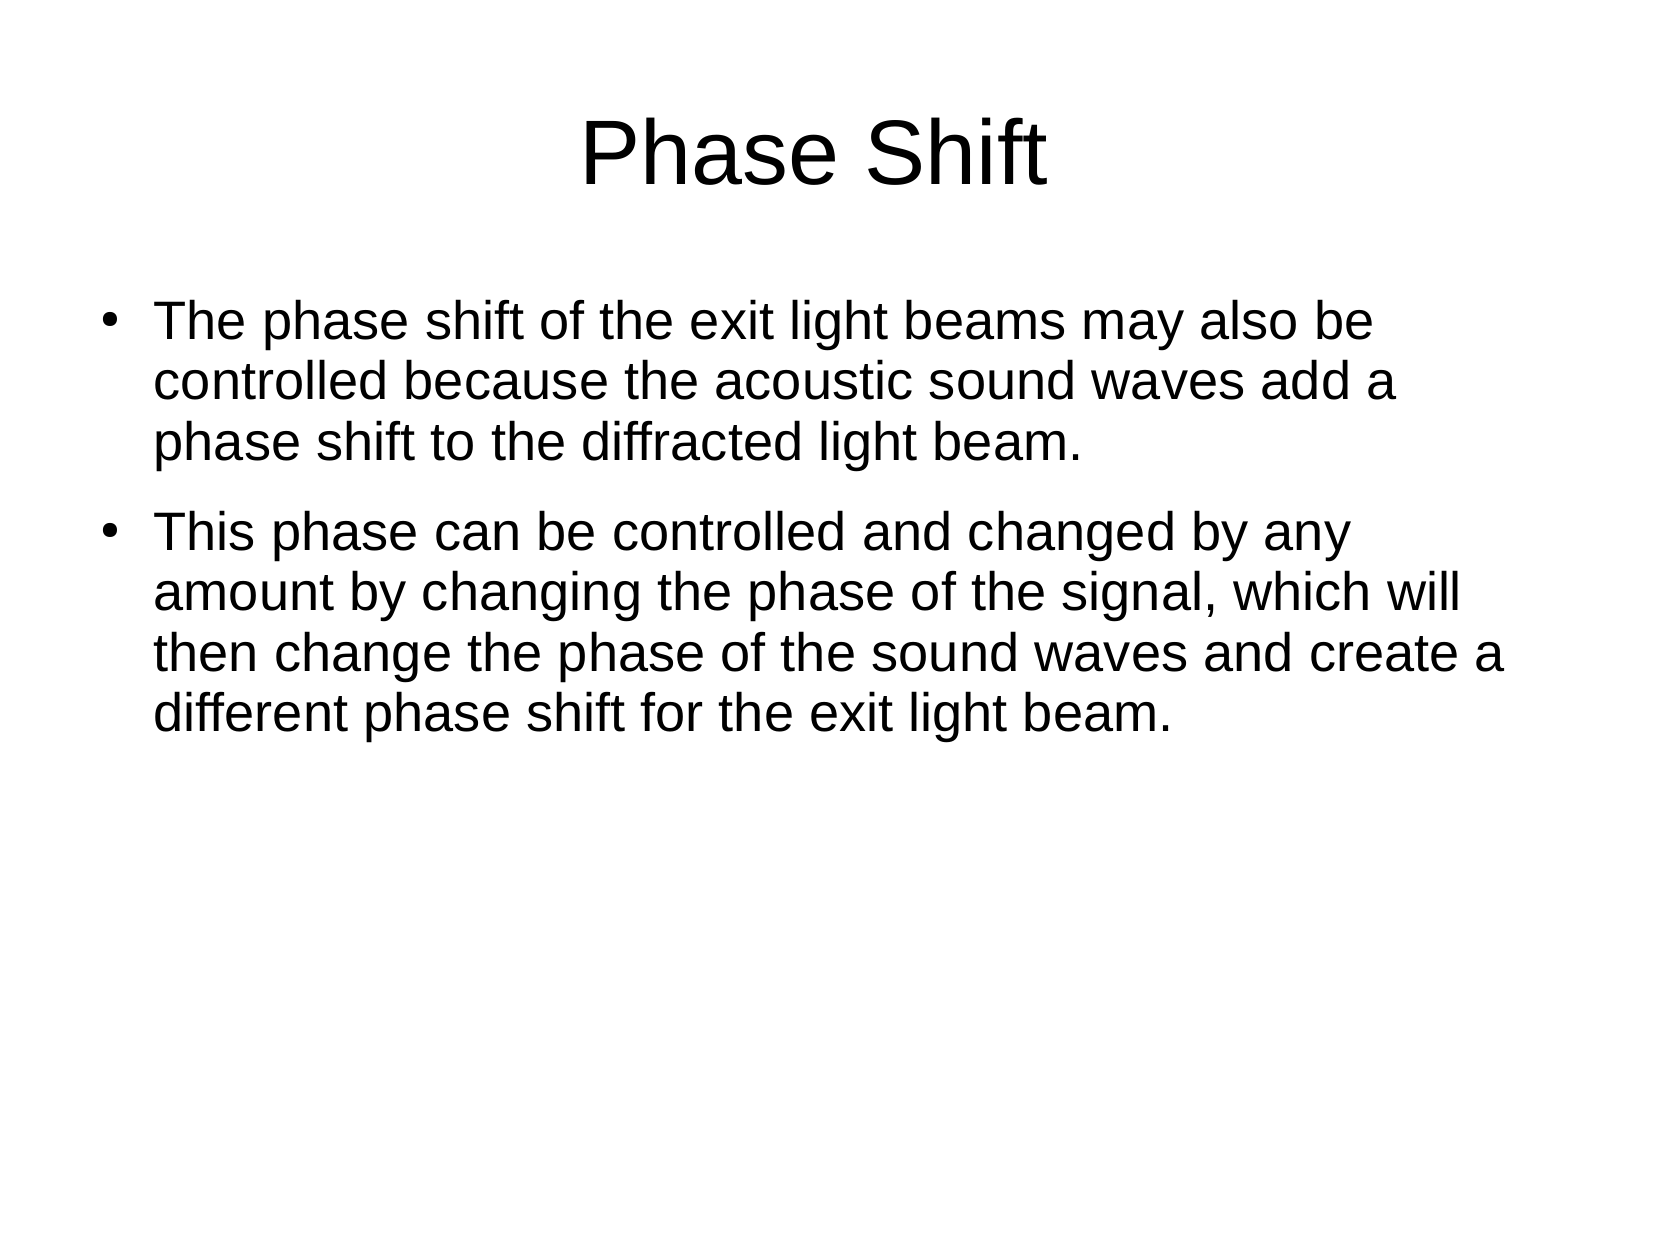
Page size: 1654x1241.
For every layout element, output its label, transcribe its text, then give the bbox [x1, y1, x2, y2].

title Phase Shift [82, 49, 1571, 257]
list The phase shift of the exit light beams may also be controlled because the acoustic sound waves add a phase shift to the diffracted light beam. This phase can be controlled and changed by any amount by changing the phase of the signal, which will then change the phase of the sound waves and create a different phase shift for the exit light beam. [82, 290, 1538, 1010]
